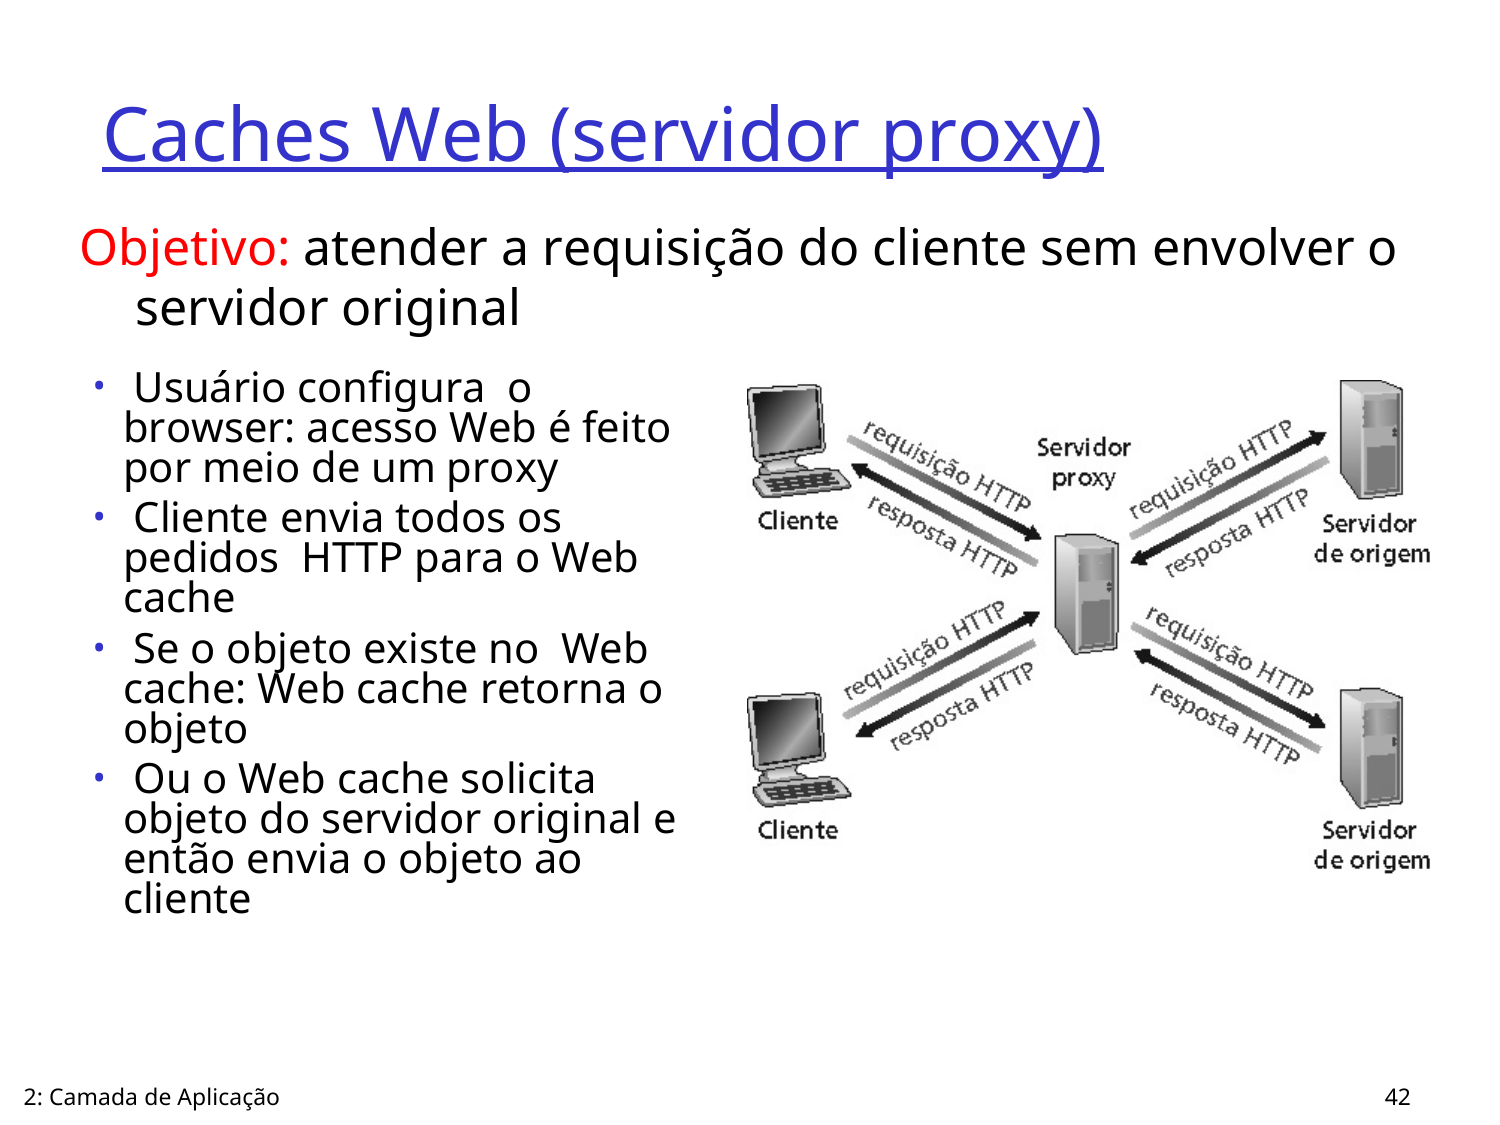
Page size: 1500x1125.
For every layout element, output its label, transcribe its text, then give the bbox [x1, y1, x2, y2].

text_box Objetivo: atender a requisição do cliente sem envolver o servidor original [64, 207, 1500, 306]
title Caches Web (servidor proxy) [87, 37, 1363, 207]
picture [747, 380, 1433, 875]
list Usuário configura o browser: acesso Web é feito por meio de um proxy Cliente envia todos os pedidos HTTP para o Web cache Se o objeto existe no Web cache: Web cache retorna o objeto Ou o Web cache solicita objeto do servidor original e então envia o objeto ao cliente [77, 362, 709, 980]
